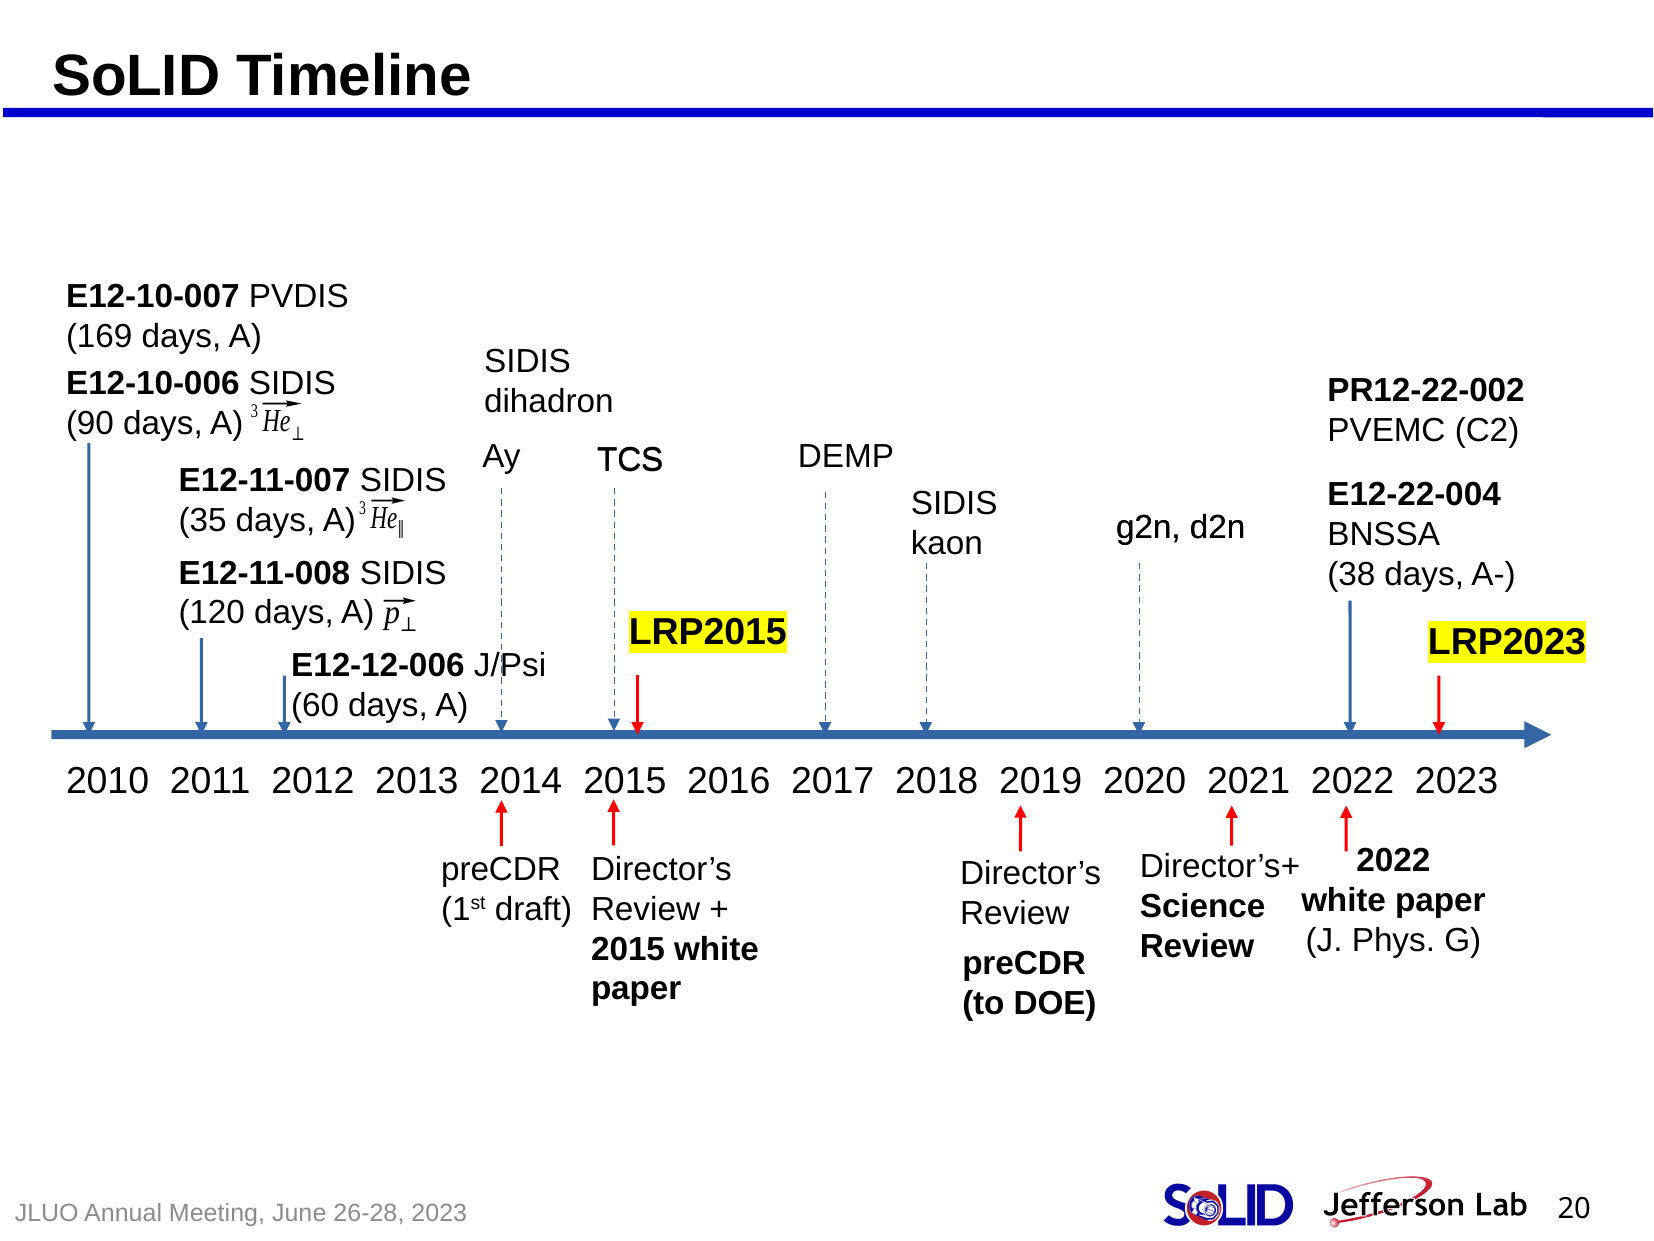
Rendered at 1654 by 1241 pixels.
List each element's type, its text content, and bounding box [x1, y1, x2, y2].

text_box E12-10-007 PVDIS (169 days, A) [51, 267, 427, 356]
text_box Director’s Review + 2015 white paper [576, 839, 788, 1013]
text_box Ay [467, 426, 636, 479]
text_box g2n, d2n [1101, 497, 1270, 550]
text_box PR12-22-002 PVEMC (C2) [1312, 361, 1650, 451]
picture [1160, 1175, 1296, 1234]
text_box TCS [582, 430, 751, 483]
text_box 2022 white paper (J. Phys. G) [1272, 830, 1514, 944]
text_box E12-11-008 SIDIS (120 days, A) [163, 543, 502, 643]
picture [1321, 1168, 1540, 1239]
text_box preCDR (1st draft) [426, 839, 595, 921]
text_box LRP2023 [1413, 610, 1606, 658]
text_box Director’s+ Science Review [1124, 836, 1329, 950]
chart [244, 399, 312, 445]
text_box SIDIS kaon [896, 474, 1065, 563]
text_box SoLID Timeline [37, 29, 1654, 104]
text_box 2010 2011 2012 2013 2014 2015 2016 2017 2018 2019 2020 2021 2022 2023 [51, 748, 1552, 806]
text_box preCDR (to DOE) [947, 933, 1116, 1015]
text_box Director’s Review [945, 844, 1124, 925]
chart [372, 593, 427, 635]
text_box E12-12-006 J/Psi (60 days, A) [276, 635, 614, 730]
text_box E12-22-004 BNSSA (38 days, A-) [1312, 464, 1575, 606]
text_box LRP2015 [613, 599, 806, 648]
text_box E12-10-006 SIDIS (90 days, A) [51, 354, 422, 443]
text_box DEMP [783, 426, 952, 479]
chart [353, 495, 414, 541]
text_box SIDIS dihadron [469, 332, 638, 421]
text_box E12-11-007 SIDIS (35 days, A) [163, 450, 502, 543]
